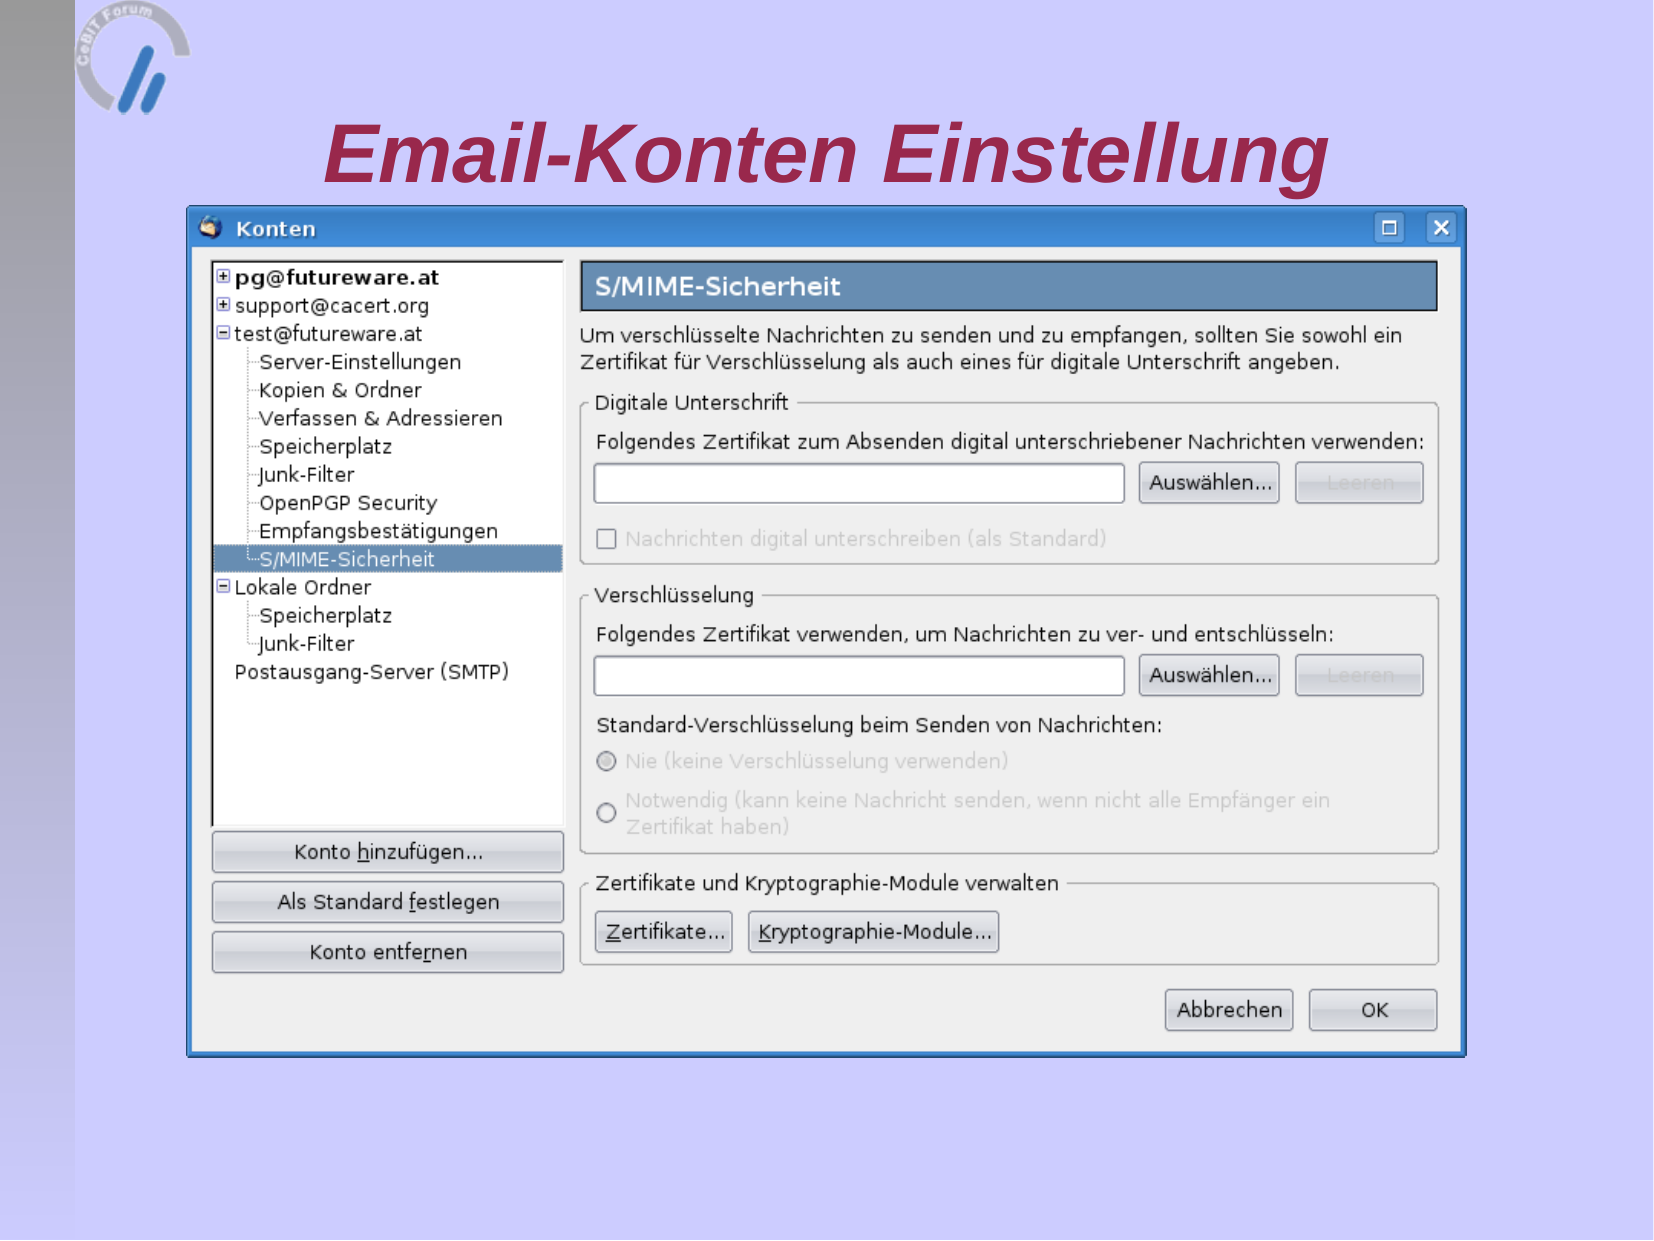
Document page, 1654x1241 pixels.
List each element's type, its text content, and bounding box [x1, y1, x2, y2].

picture [186, 205, 1467, 1058]
title Email-Konten Einstellung [121, 49, 1534, 257]
